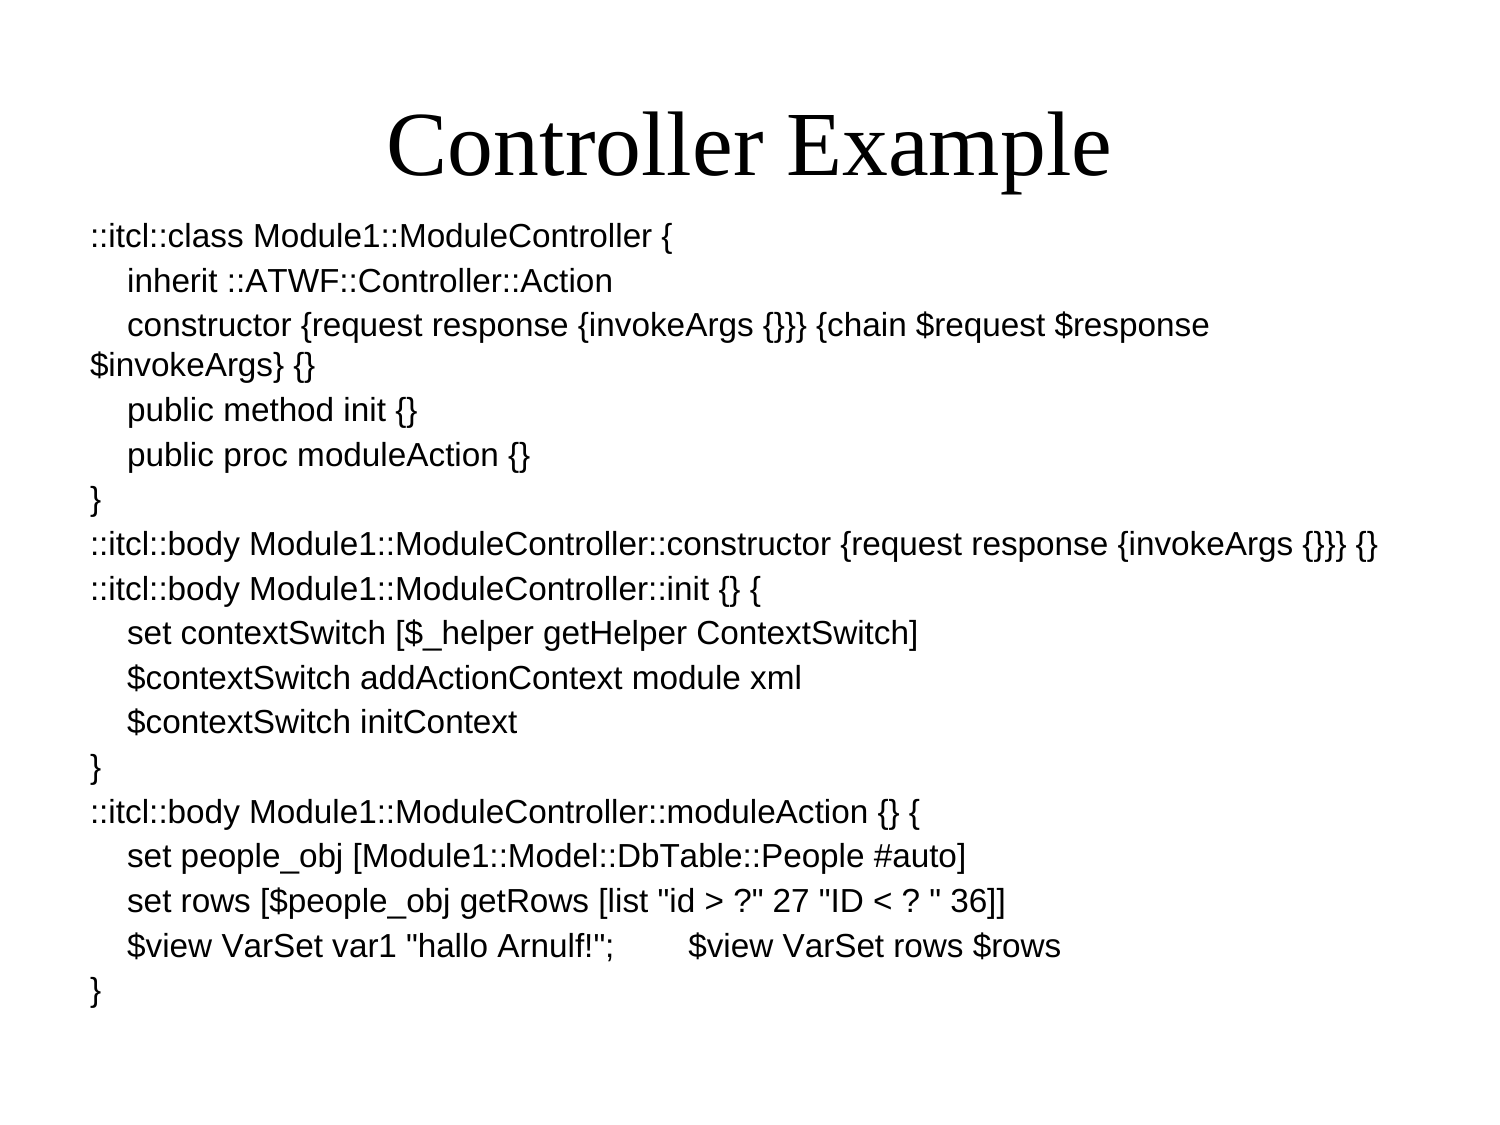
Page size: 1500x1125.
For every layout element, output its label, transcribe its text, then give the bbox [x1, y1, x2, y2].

text_box ::itcl::class Module1::ModuleController { inherit ::ATWF::Controller::Action constructor {request response {invokeArgs {}}} {chain $request $response $invokeArgs} {} public method init {} public proc moduleAction {} } ::itcl::body Module1::ModuleController::constructor {request response {invokeArgs {}}} {} ::itcl::body Module1::ModuleController::init {} { set contextSwitch [$_helper getHelper ContextSwitch] $contextSwitch addActionContext module xml $contextSwitch initContext } ::itcl::body Module1::ModuleController::moduleAction {} { set people_obj [Module1::Model::DbTable::People #auto] set rows [$people_obj getRows [list "id > ?" 27 "ID < ? " 36]] $view VarSet var1 "hallo Arnulf!"; $view VarSet rows $rows } [75, 206, 1426, 1034]
text_box Controller Example‏ [75, 45, 1426, 206]
